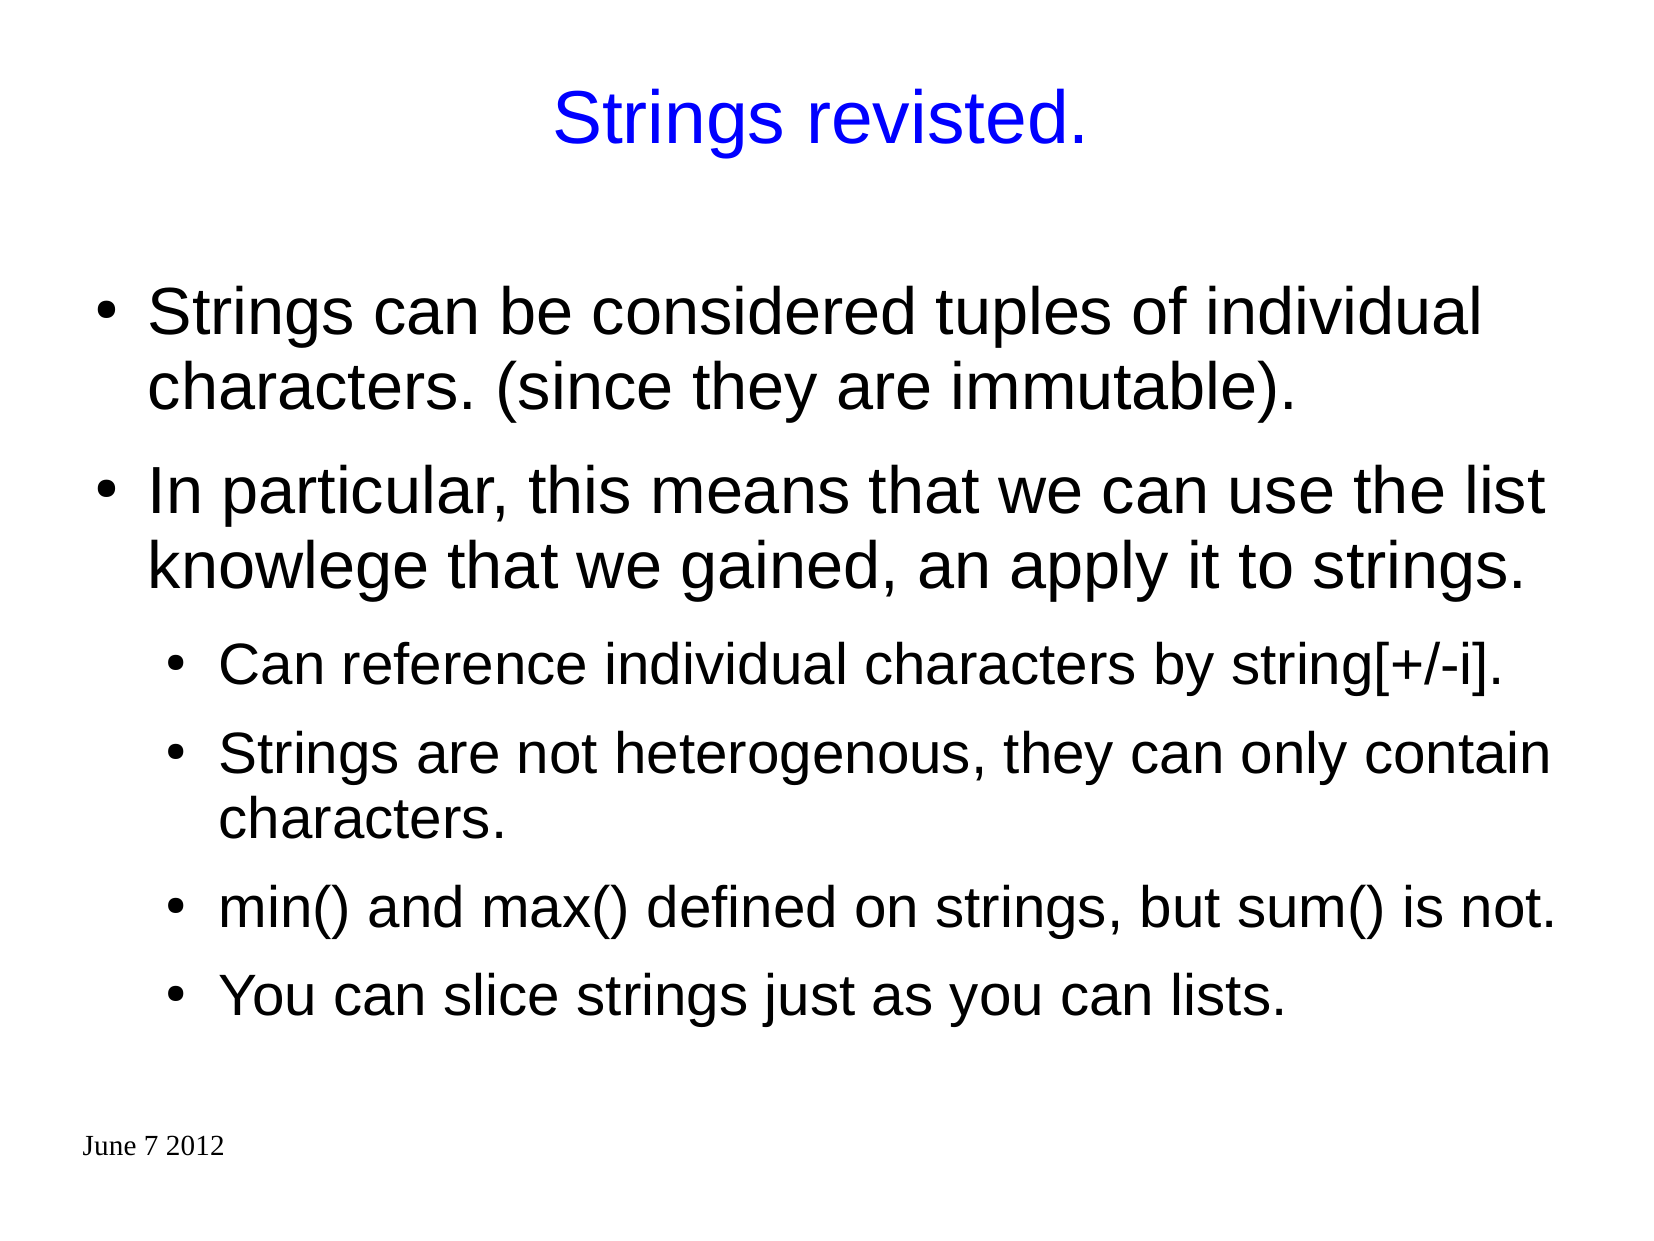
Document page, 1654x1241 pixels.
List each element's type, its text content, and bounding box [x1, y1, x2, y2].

title Strings revisted. [76, 58, 1565, 178]
list Strings can be considered tuples of individual characters. (since they are immutable). In particular, this means that we can use the list knowlege that we gained, an apply it to strings. Can reference individual characters by string[+/-i]. Strings are not heterogenous, they can only contain characters. min() and max() defined on strings, but sum() is not. You can slice strings just as you can lists. [76, 274, 1565, 1093]
